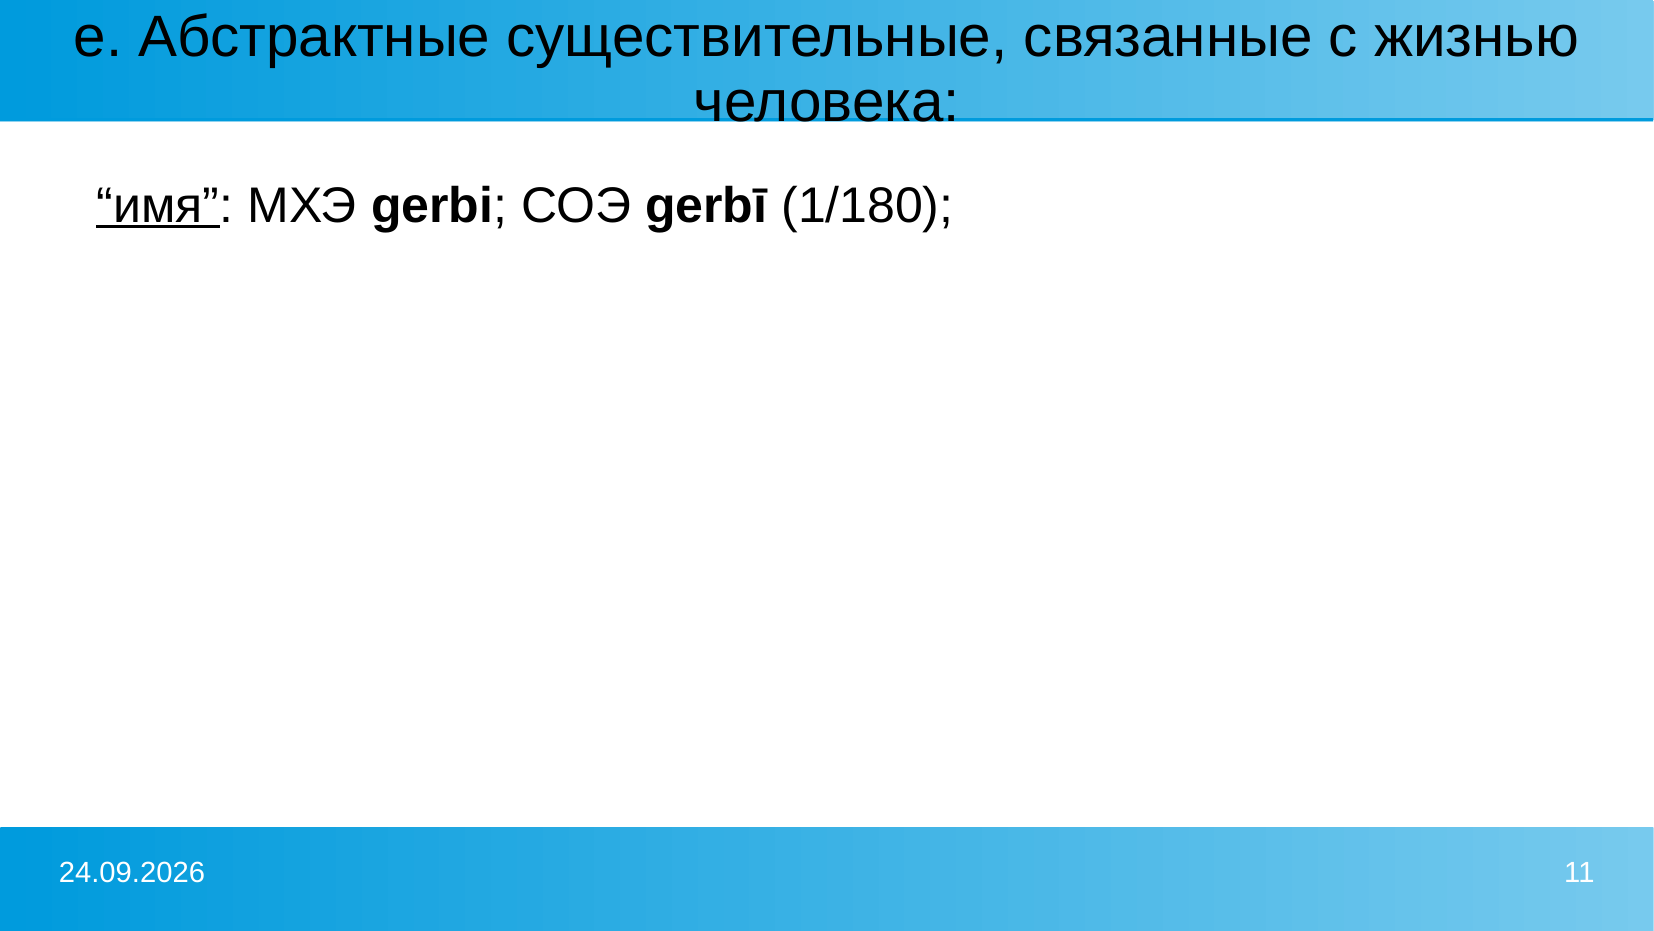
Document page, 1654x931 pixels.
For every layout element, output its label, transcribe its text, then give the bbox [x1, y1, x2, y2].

title e. Абстрактные существительные, связанные с жизнью человека: [59, 3, 1595, 134]
list “имя”: МХЭ gerbi; СОЭ gerbī (1/180); [59, 177, 1595, 768]
